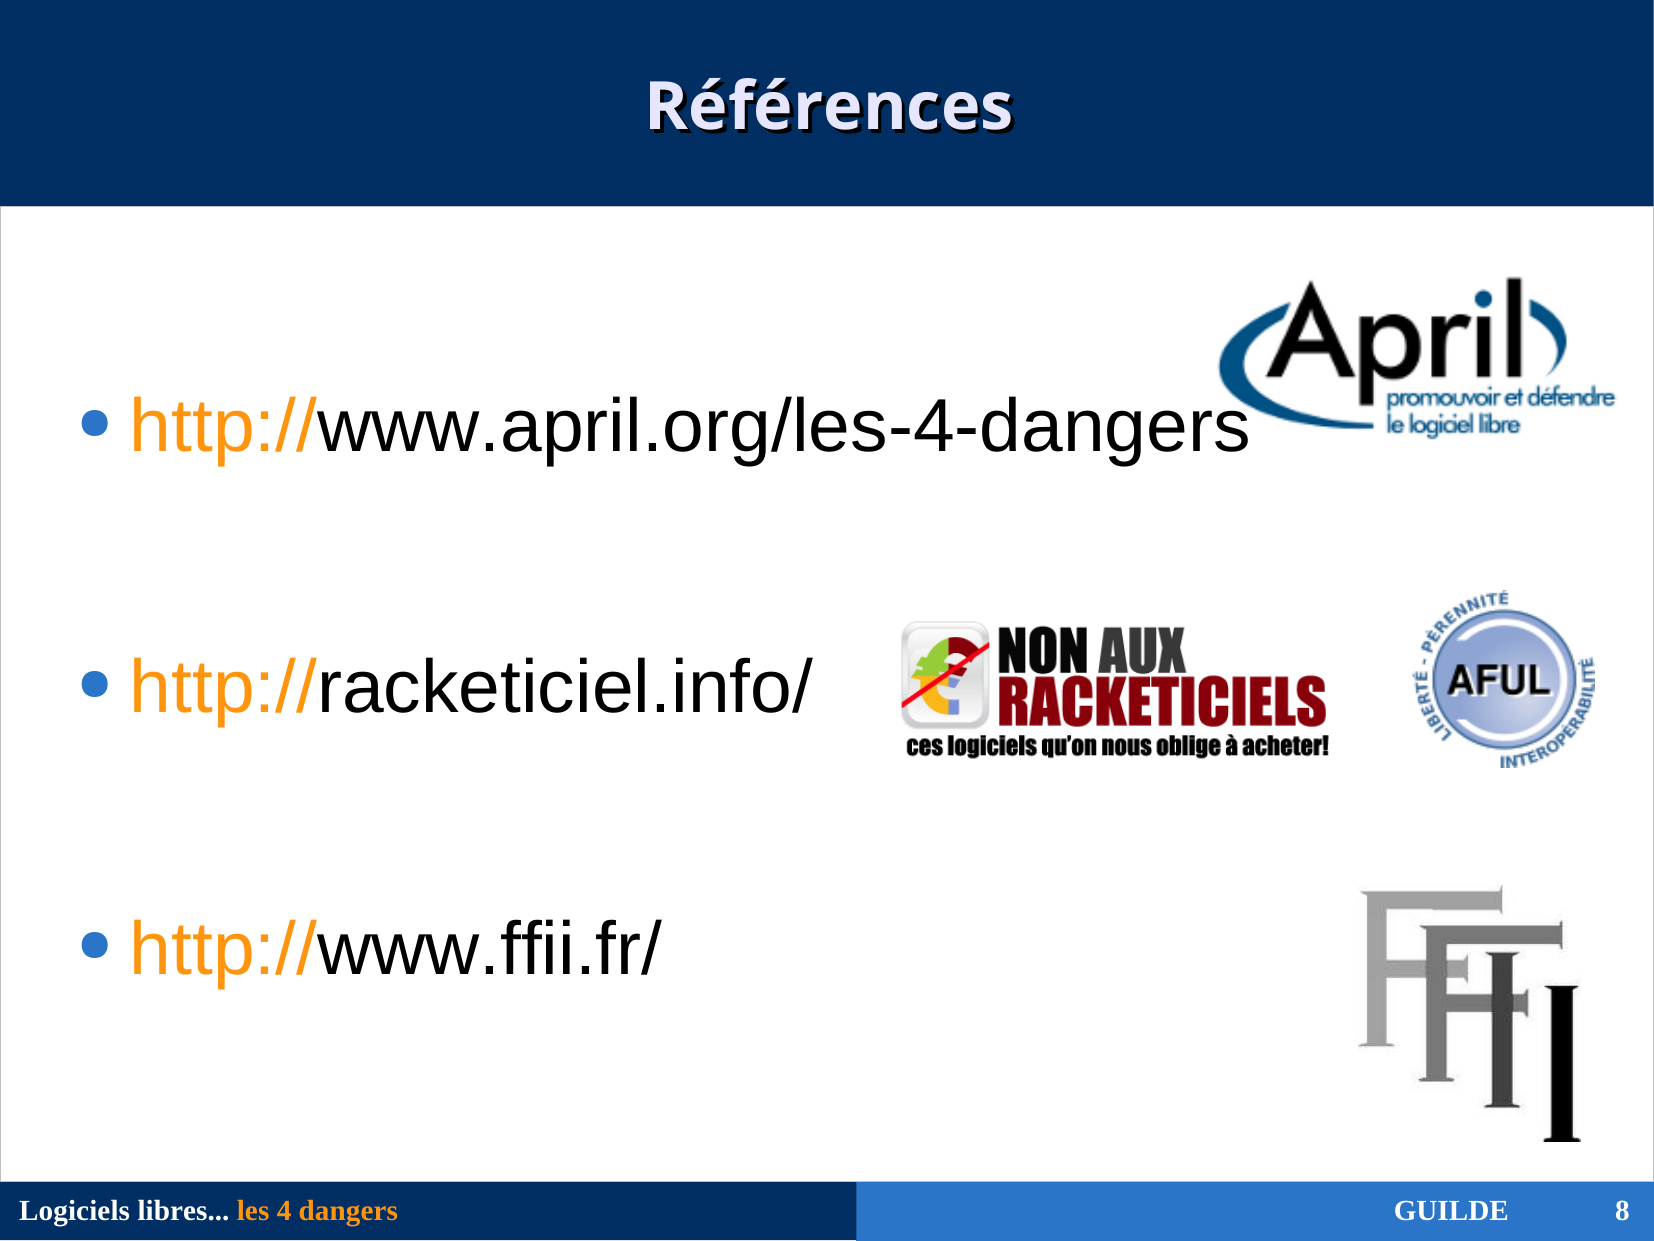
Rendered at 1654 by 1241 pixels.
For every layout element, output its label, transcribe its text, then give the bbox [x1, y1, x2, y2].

picture [1210, 265, 1625, 452]
picture [1411, 590, 1595, 768]
title Références [123, 0, 1536, 208]
picture [885, 614, 1359, 768]
list http://www.april.org/les-4-dangers http://racketiciel.info/ http://www.ffii.fr/ [59, 383, 1565, 991]
picture [1358, 885, 1581, 1142]
